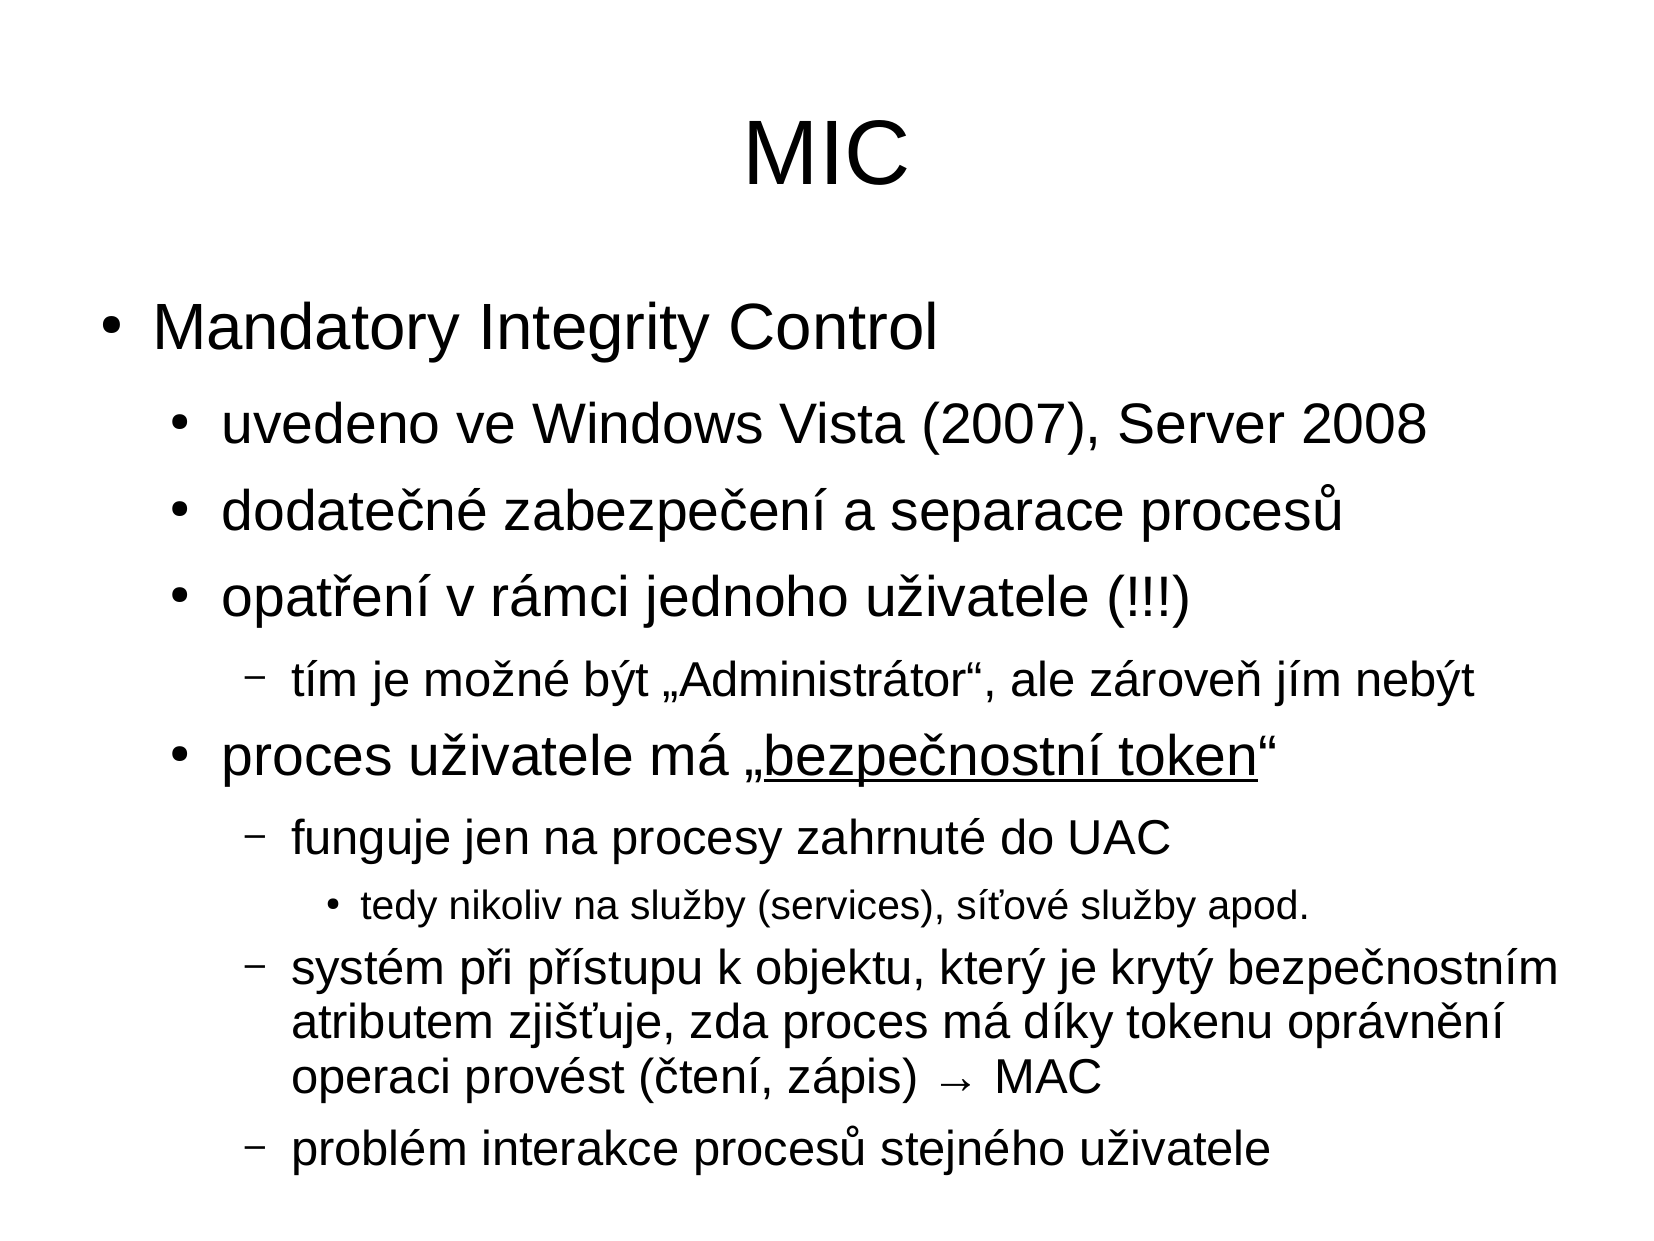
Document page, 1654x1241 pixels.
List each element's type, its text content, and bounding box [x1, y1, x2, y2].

list Mandatory Integrity Control uvedeno ve Windows Vista (2007), Server 2008 dodatečné zabezpečení a separace procesů opatření v rámci jednoho uživatele (!!!) tím je možné být „Administrátor“, ale zároveň jím nebýt proces uživatele má „bezpečnostní token“ funguje jen na procesy zahrnuté do UAC tedy nikoliv na služby (services), síťové služby apod. systém při přístupu k objektu, který je krytý bezpečnostním atributem zjišťuje, zda proces má díky tokenu oprávnění operaci provést (čtení, zápis) → MAC problém interakce procesů stejného uživatele [82, 290, 1571, 1182]
title MIC [82, 49, 1571, 257]
